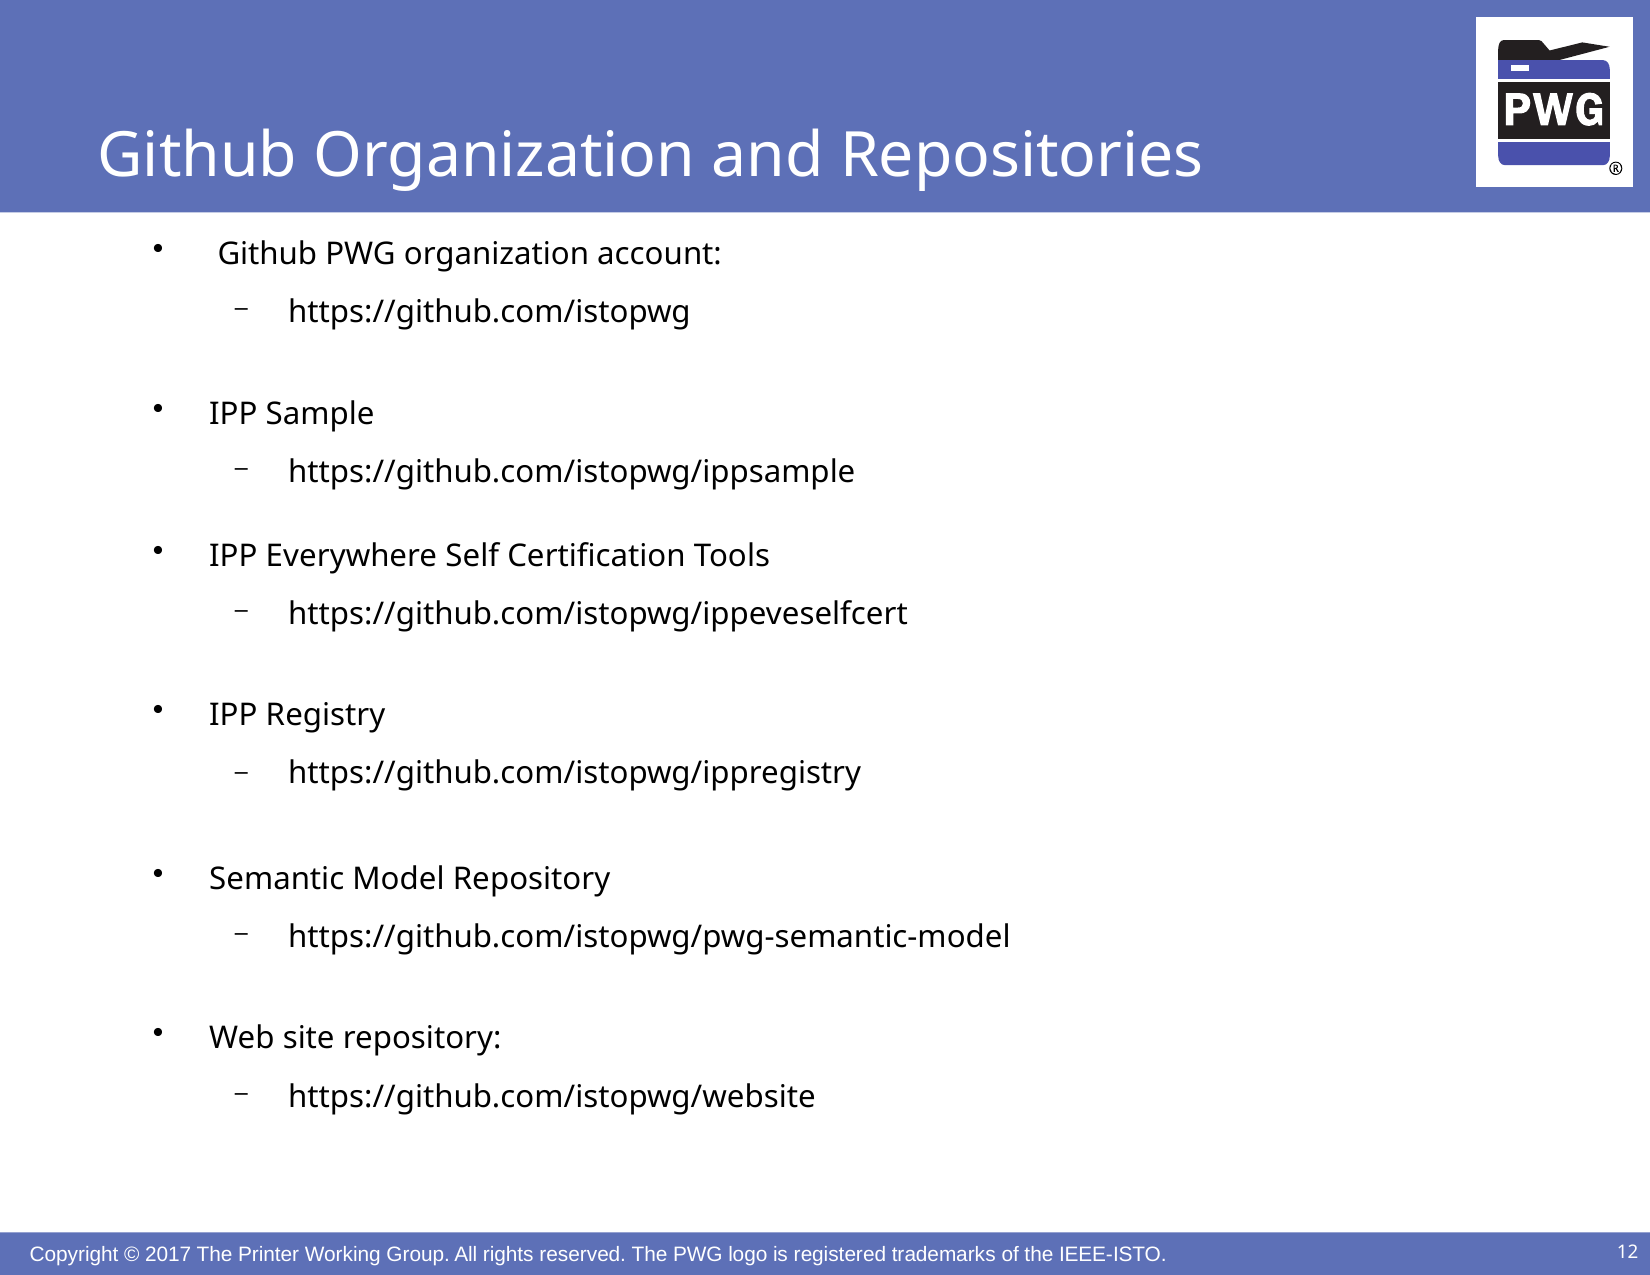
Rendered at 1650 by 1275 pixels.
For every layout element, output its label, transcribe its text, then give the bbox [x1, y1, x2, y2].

list Github PWG organization account: https://github.com/istopwg IPP Sample https://github.com/istopwg/ippsample IPP Everywhere Self Certification Tools https://github.com/istopwg/ippeveselfcert IPP Registry https://github.com/istopwg/ippregistry Semantic Model Repository https://github.com/istopwg/pwg-semantic-model Web site repository: https://github.com/istopwg/website [138, 225, 1623, 1203]
title Github Organization and Repositories [82, 8, 1449, 198]
